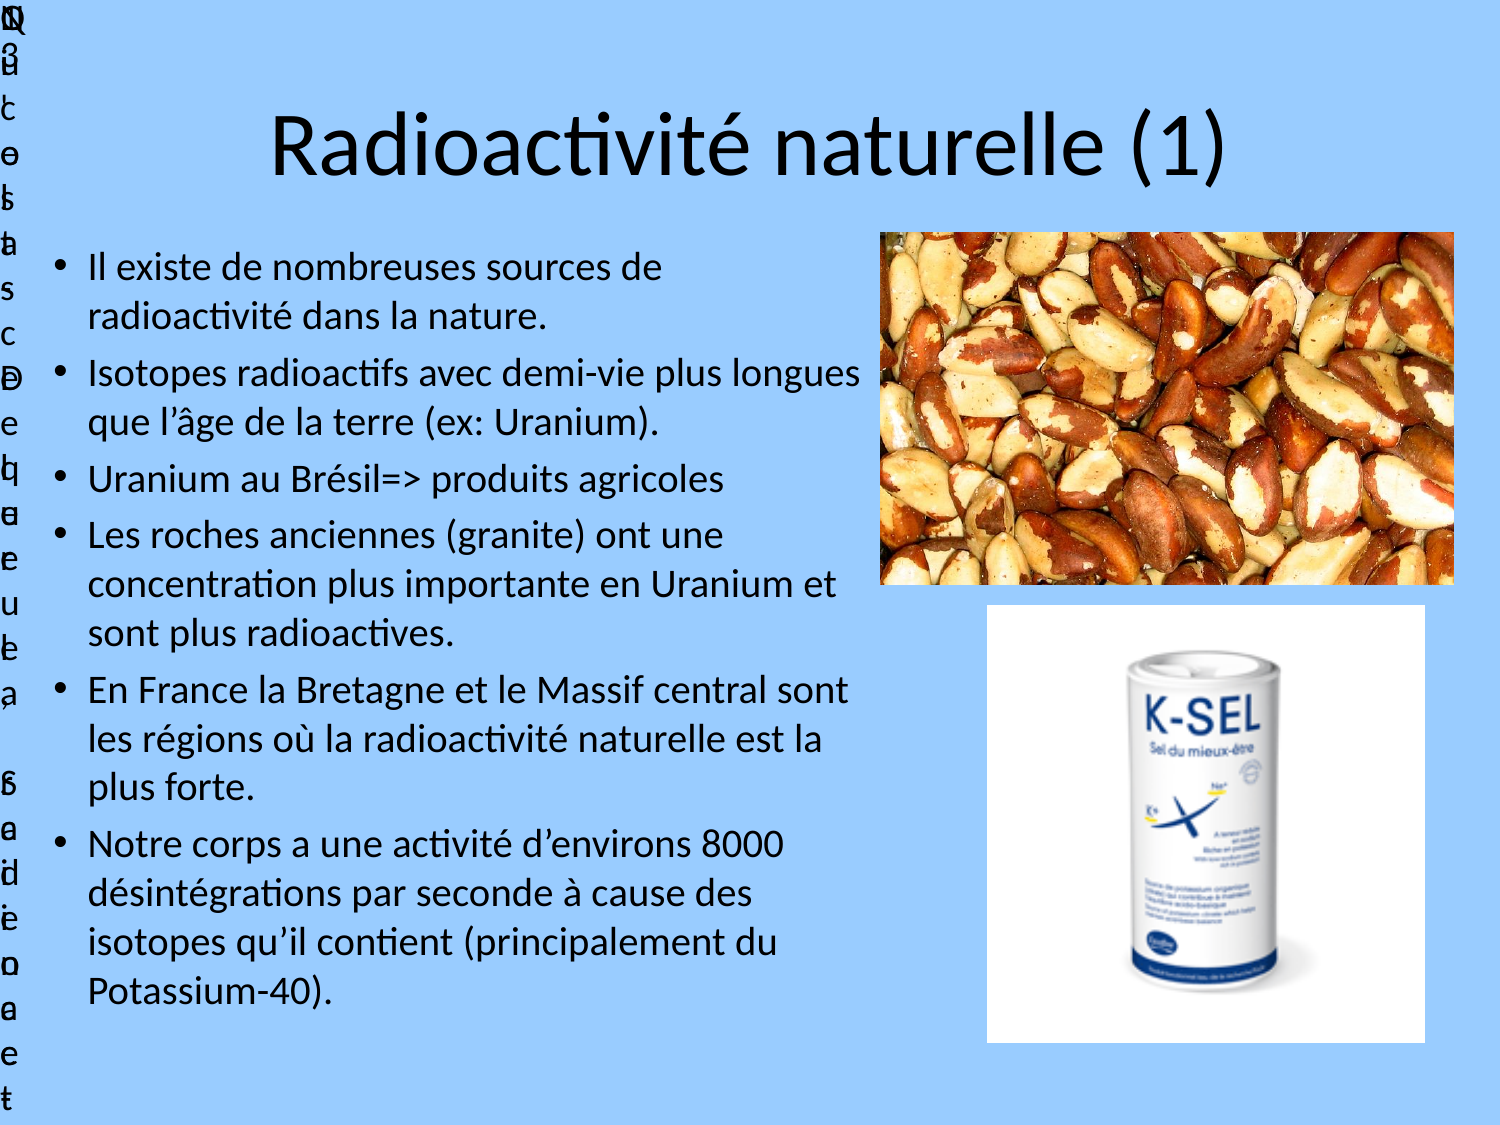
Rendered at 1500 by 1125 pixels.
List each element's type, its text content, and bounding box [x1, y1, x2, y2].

title Radioactivité naturelle (1) [75, 45, 1425, 232]
picture [880, 232, 1454, 585]
list Il existe de nombreuses sources de radioactivité dans la nature. Isotopes radioactifs avec demi-vie plus longues que l’âge de la terre (ex: Uranium). Uranium au Brésil=> produits agricoles Les roches anciennes (granite) ont une concentration plus importante en Uranium et sont plus radioactives. En France la Bretagne et le Massif central sont les régions où la radioactivité naturelle est la plus forte. Notre corps a une activité d’environs 8000 désintégrations par seconde à cause des isotopes qu’il contient (principalement du Potassium-40). [38, 232, 881, 1043]
picture [987, 605, 1425, 1043]
